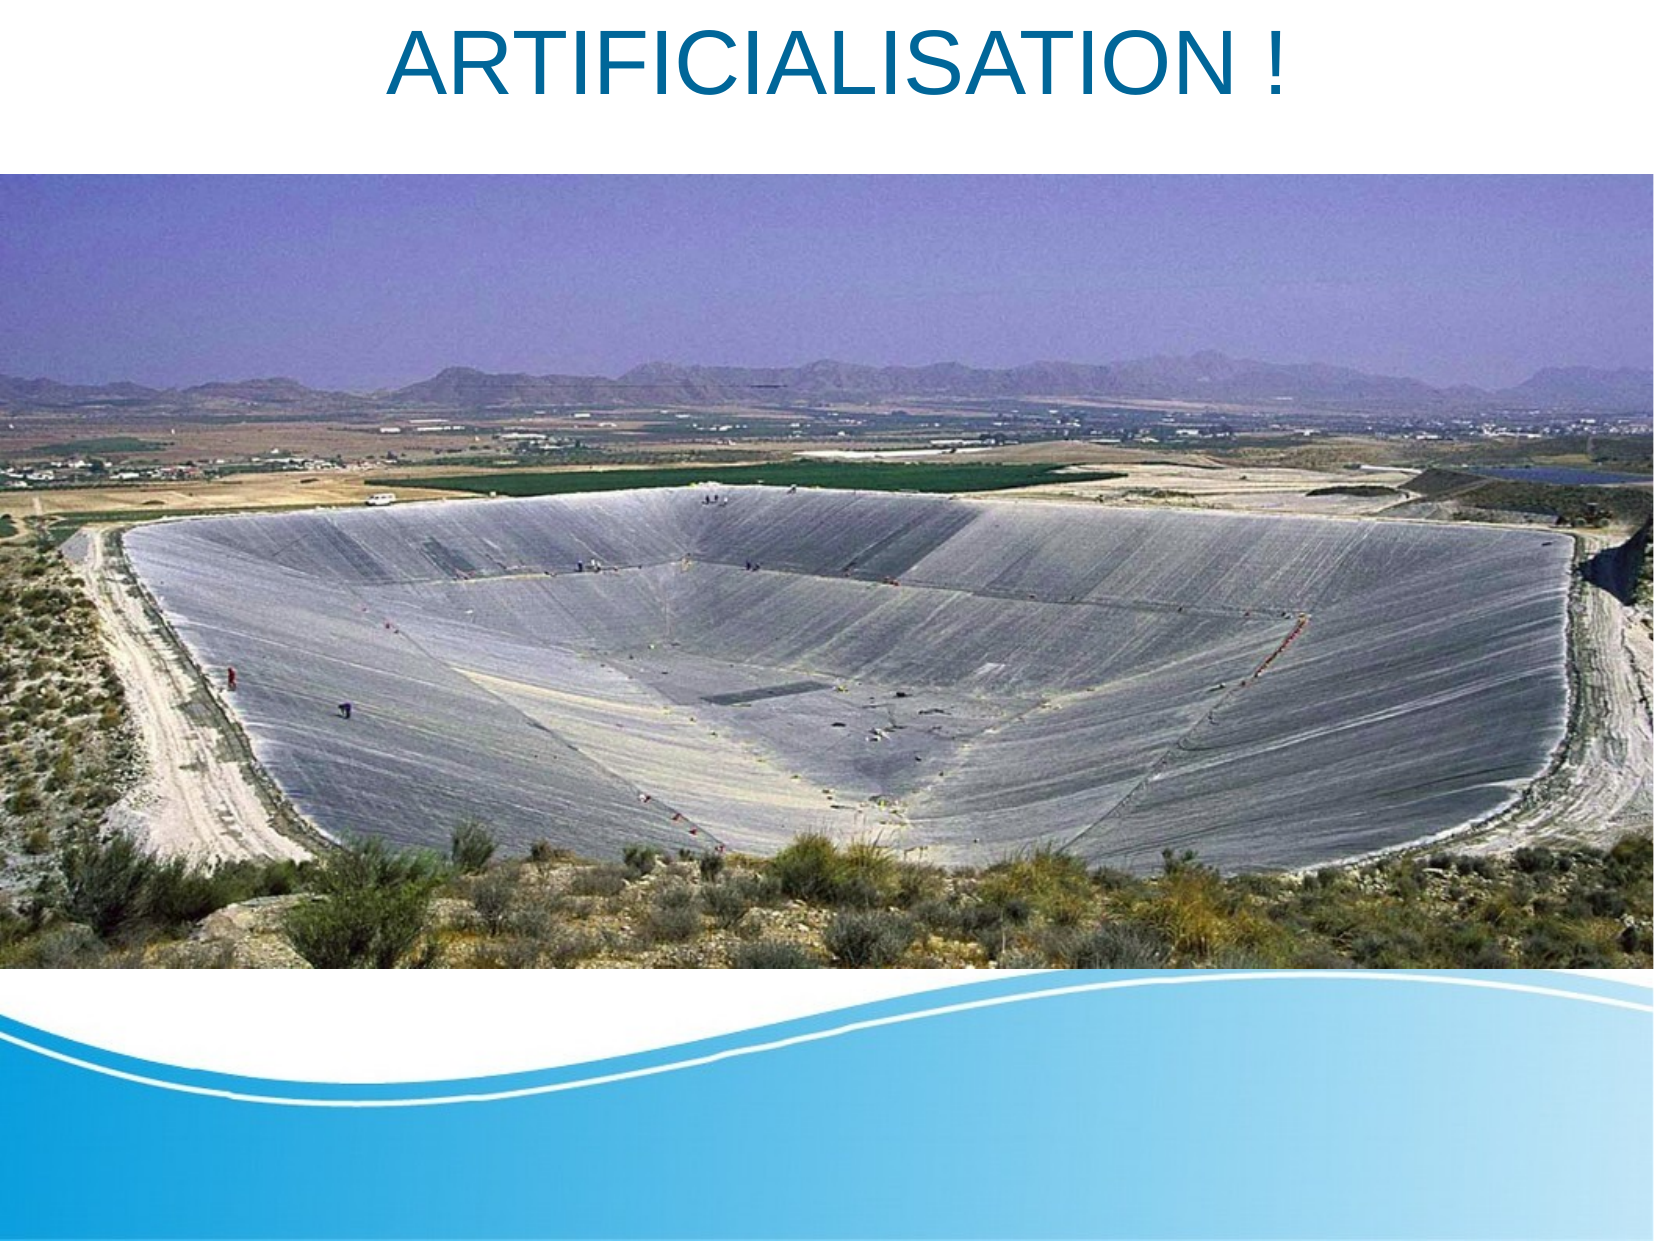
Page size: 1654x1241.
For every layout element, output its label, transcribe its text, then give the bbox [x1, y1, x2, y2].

title ARTIFICIALISATION ! [330, 11, 1347, 174]
picture [0, 174, 1654, 1241]
